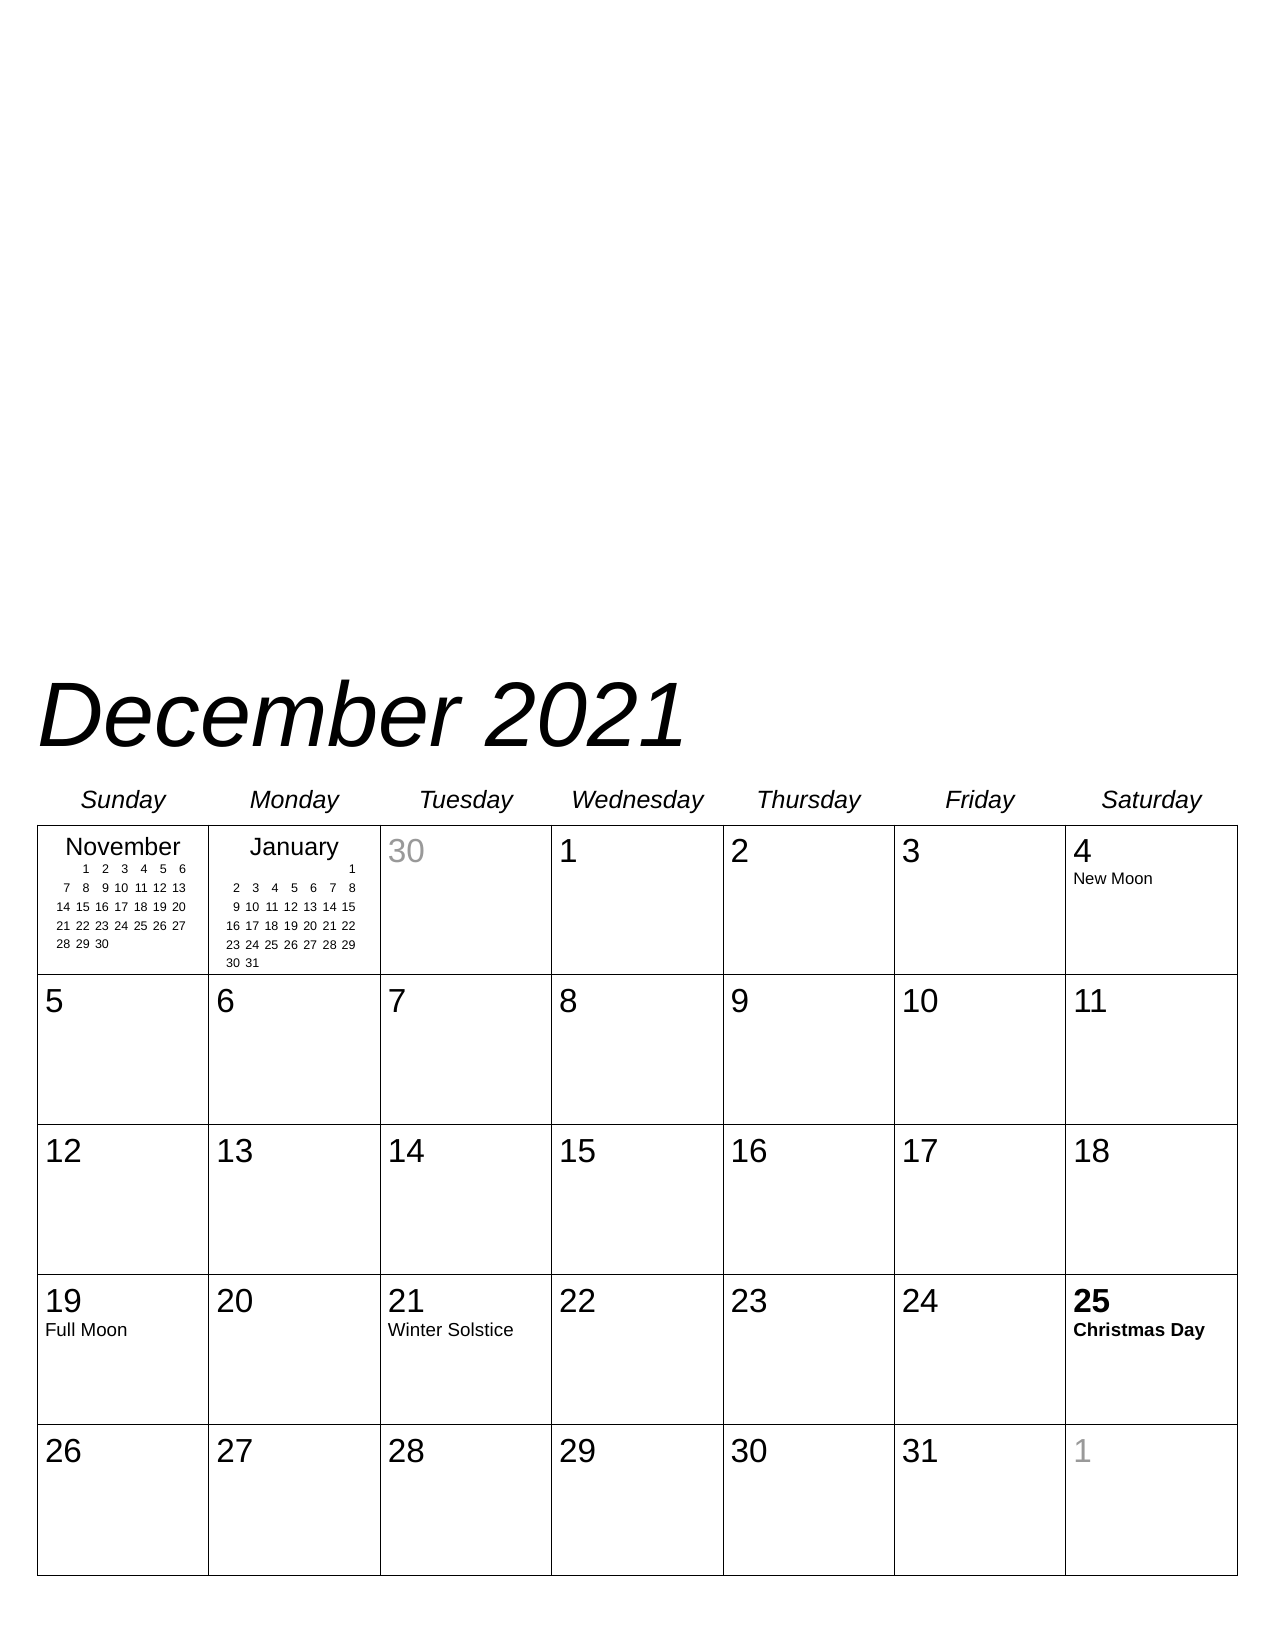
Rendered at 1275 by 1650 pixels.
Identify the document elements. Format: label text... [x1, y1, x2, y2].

table_cell [70, 956, 90, 975]
table_cell 8 [337, 881, 356, 900]
table_cell 4 [259, 881, 279, 900]
table_cell 17 [109, 900, 128, 919]
table_cell 29 [337, 938, 356, 957]
table_header [221, 863, 240, 881]
table_header [51, 863, 70, 881]
table_cell 8 [70, 881, 90, 900]
table_header Tuesday [380, 779, 552, 824]
table_cell [317, 957, 337, 975]
table_cell 21 [317, 919, 337, 938]
table_cell 30 [90, 938, 109, 956]
table_header Wednesday [552, 779, 723, 824]
table_cell 25 [259, 938, 279, 957]
table_header January [209, 826, 380, 974]
table_cell 28 [317, 938, 337, 957]
table_header 4 [128, 863, 148, 881]
table_cell 13 [167, 881, 186, 900]
table_cell [337, 957, 356, 975]
table_cell 21 [51, 919, 70, 938]
table_cell 26 [148, 919, 167, 938]
table_cell 6 [298, 881, 317, 900]
table_header Monday [209, 779, 380, 824]
table_cell [259, 957, 279, 975]
table_cell 9 [221, 900, 240, 919]
table_cell 27 [167, 919, 186, 938]
table_cell 28 [51, 938, 70, 956]
table_header [298, 863, 317, 881]
table_cell 24 [109, 919, 128, 938]
table_cell 30 [724, 1425, 894, 1575]
table_cell 19 [148, 900, 167, 919]
table_cell 12 [148, 881, 167, 900]
table_cell 11 [128, 881, 148, 900]
table_cell 6 [209, 975, 380, 1124]
table_cell [128, 956, 148, 975]
table_cell 14 [317, 900, 337, 919]
table_cell 29 [552, 1425, 723, 1575]
table_cell 28 [381, 1425, 551, 1575]
table_header 5 [148, 863, 167, 881]
table_cell 9 [724, 975, 894, 1124]
table_cell 7 [317, 881, 337, 900]
table_header 4 New Moon [1066, 826, 1237, 974]
table_header 30 [381, 826, 551, 974]
table_cell 31 [240, 957, 259, 975]
table_cell 9 [90, 881, 109, 900]
table_cell [109, 956, 128, 975]
table_cell 20 [209, 1275, 380, 1424]
table_cell 14 [51, 900, 70, 919]
table_cell 23 [724, 1275, 894, 1424]
table_cell 11 [259, 900, 279, 919]
table_cell 1 [1066, 1425, 1237, 1575]
table_cell [148, 938, 167, 956]
table_header 3 [895, 826, 1065, 974]
table_cell 15 [337, 900, 356, 919]
table_cell 30 [221, 957, 240, 975]
table_cell 19 Full Moon [38, 1275, 208, 1424]
table_cell 25 Christmas Day [1066, 1275, 1237, 1424]
table_cell 17 [895, 1125, 1065, 1274]
table_header 3 [109, 863, 128, 881]
table_cell 26 [38, 1425, 208, 1575]
table_header 2 [724, 826, 894, 974]
table_cell 27 [298, 938, 317, 957]
table_header 1 [337, 863, 356, 881]
table_cell [128, 938, 148, 956]
table_cell [167, 956, 186, 975]
table_cell 2 [221, 881, 240, 900]
table_header [279, 863, 298, 881]
table_cell 16 [221, 919, 240, 938]
table_header November [38, 826, 208, 974]
table_cell 7 [381, 975, 551, 1124]
table_cell 5 [38, 975, 208, 1124]
title December 2021 [37, 660, 1238, 770]
table_cell 15 [552, 1125, 723, 1274]
table_cell 3 [240, 881, 259, 900]
table_cell 18 [259, 919, 279, 938]
table_cell 20 [298, 919, 317, 938]
table_cell 5 [279, 881, 298, 900]
table_header 1 [70, 863, 90, 881]
table_cell 8 [552, 975, 723, 1124]
table_header [240, 863, 259, 881]
table_header 6 [167, 863, 186, 881]
table_cell 10 [240, 900, 259, 919]
table_cell 11 [1066, 975, 1237, 1124]
table_cell [279, 957, 298, 975]
table_cell 27 [209, 1425, 380, 1575]
table_cell 21 Winter Solstice [381, 1275, 551, 1424]
table_cell 22 [337, 919, 356, 938]
table_cell 23 [90, 919, 109, 938]
table_header 1 [552, 826, 723, 974]
table_cell 22 [70, 919, 90, 938]
table_cell 25 [128, 919, 148, 938]
table_header [317, 863, 337, 881]
table_cell 23 [221, 938, 240, 957]
table_cell 16 [90, 900, 109, 919]
table_cell [51, 956, 70, 975]
table_cell 20 [167, 900, 186, 919]
table_cell 29 [70, 938, 90, 956]
table_cell 24 [240, 938, 259, 957]
table_header 2 [90, 863, 109, 881]
table_cell 13 [298, 900, 317, 919]
table_header Thursday [723, 779, 895, 824]
table_cell 14 [381, 1125, 551, 1274]
table_cell 13 [209, 1125, 380, 1274]
table_cell 22 [552, 1275, 723, 1424]
table_header Saturday [1066, 779, 1238, 824]
table_cell 12 [38, 1125, 208, 1274]
table_cell 16 [724, 1125, 894, 1274]
table_cell [90, 956, 109, 975]
table_cell 10 [109, 881, 128, 900]
table_cell [298, 957, 317, 975]
table_header Sunday [38, 779, 209, 824]
table_cell 19 [279, 919, 298, 938]
table_cell [109, 938, 128, 956]
table_cell 26 [279, 938, 298, 957]
table_cell 15 [70, 900, 90, 919]
table_cell 12 [279, 900, 298, 919]
table_header Friday [895, 779, 1066, 824]
table_cell [167, 938, 186, 956]
table_cell 18 [1066, 1125, 1237, 1274]
table_cell 10 [895, 975, 1065, 1124]
table_cell 17 [240, 919, 259, 938]
table_cell 7 [51, 881, 70, 900]
table_cell 18 [128, 900, 148, 919]
table_cell [148, 956, 167, 975]
table_header [259, 863, 279, 881]
table_cell 31 [895, 1425, 1065, 1575]
table_cell 24 [895, 1275, 1065, 1424]
